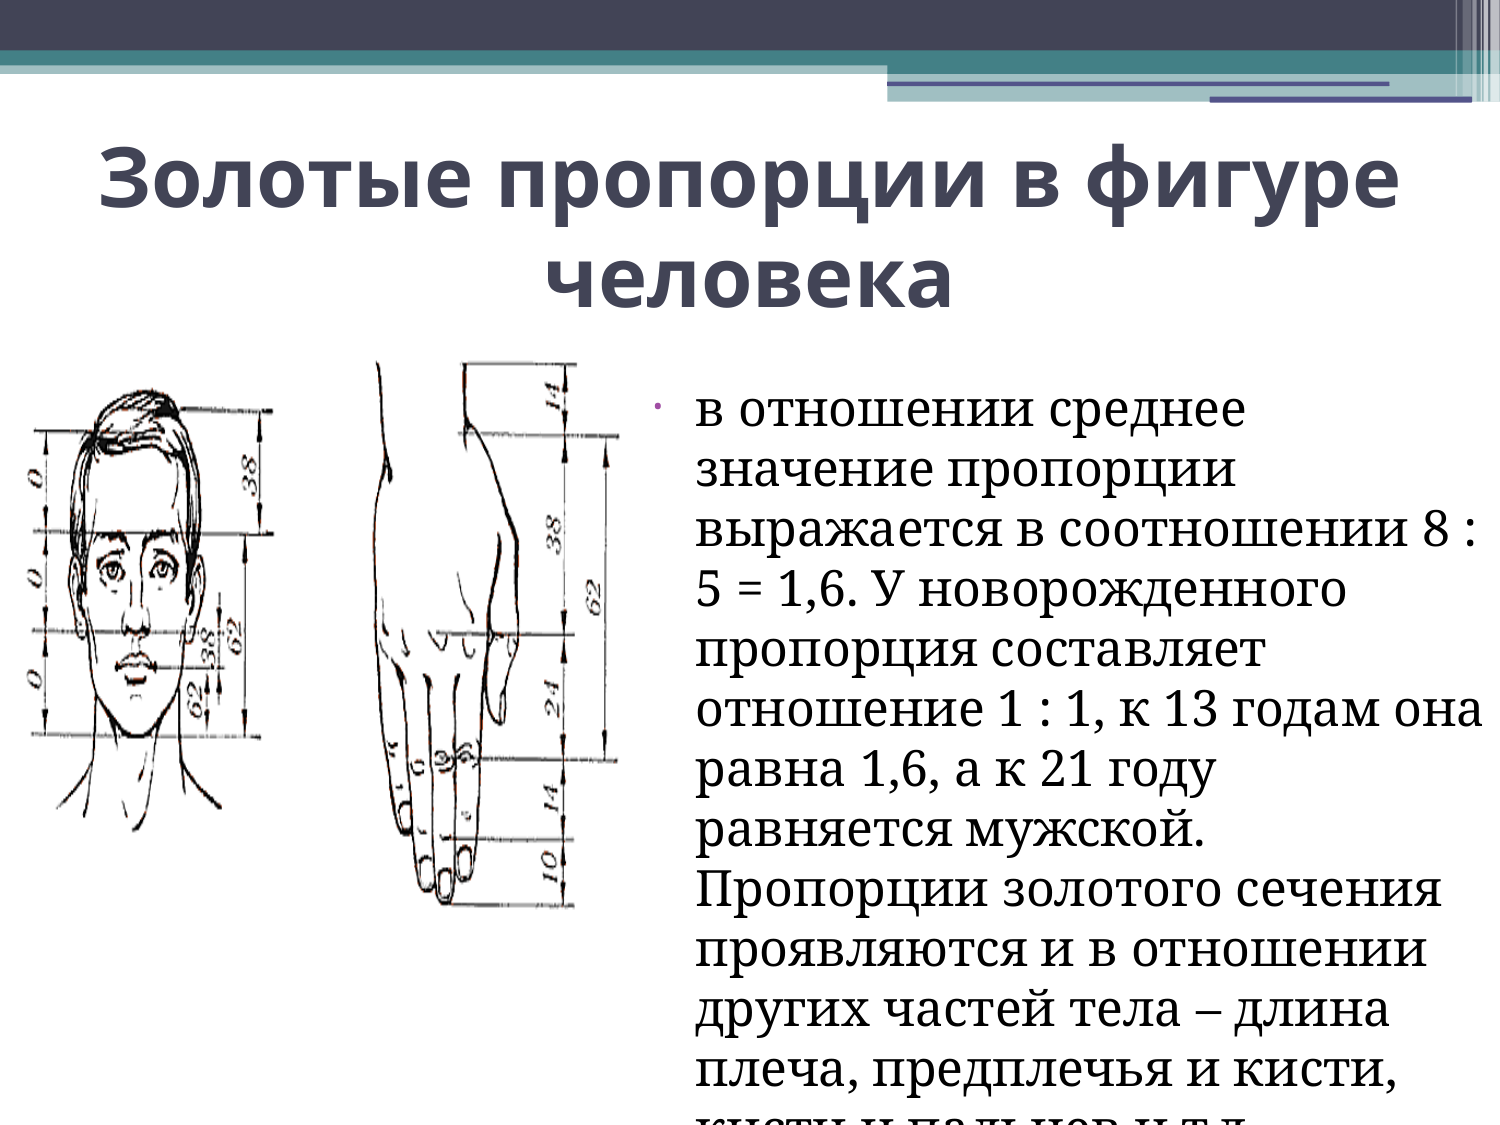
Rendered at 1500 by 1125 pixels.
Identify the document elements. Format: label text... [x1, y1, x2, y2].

list в отношении среднее значение пропорции выражается в соотношении 8 : 5 = 1,6. У новорожденного пропорция составляет отношение 1 : 1, к 13 годам она равна 1,6, а к 21 году равняется мужской. Пропорции золотого сечения проявляются и в отношении других частей тела – длина плеча, предплечья и кисти, кисти и пальцев и т.д. [621, 368, 1500, 1112]
picture [23, 351, 624, 914]
title Золотые пропорции в фигуре человека [75, 117, 1425, 363]
